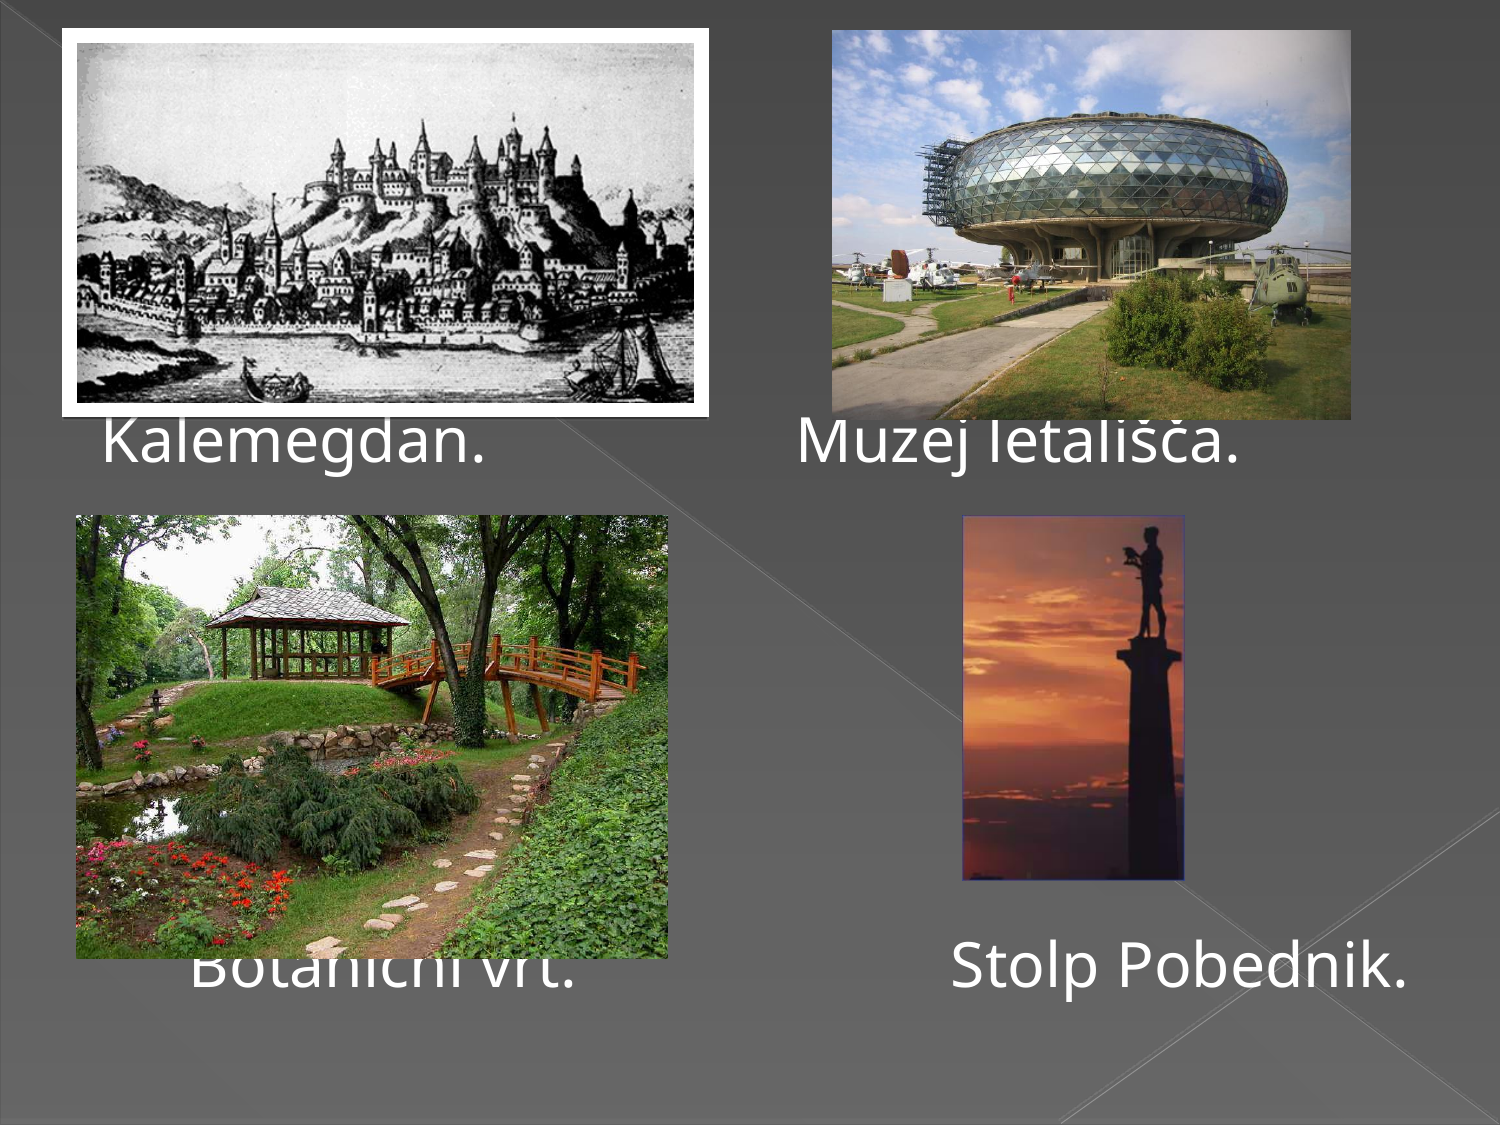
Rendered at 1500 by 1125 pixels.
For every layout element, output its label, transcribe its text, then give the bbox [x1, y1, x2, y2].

list Kalemegdan. Muzej letališča. Botanični vrt. Stolp Pobednik. [75, 42, 1425, 1059]
picture [76, 515, 668, 959]
picture [76, 42, 695, 403]
picture [832, 30, 1351, 420]
picture [962, 515, 1185, 881]
